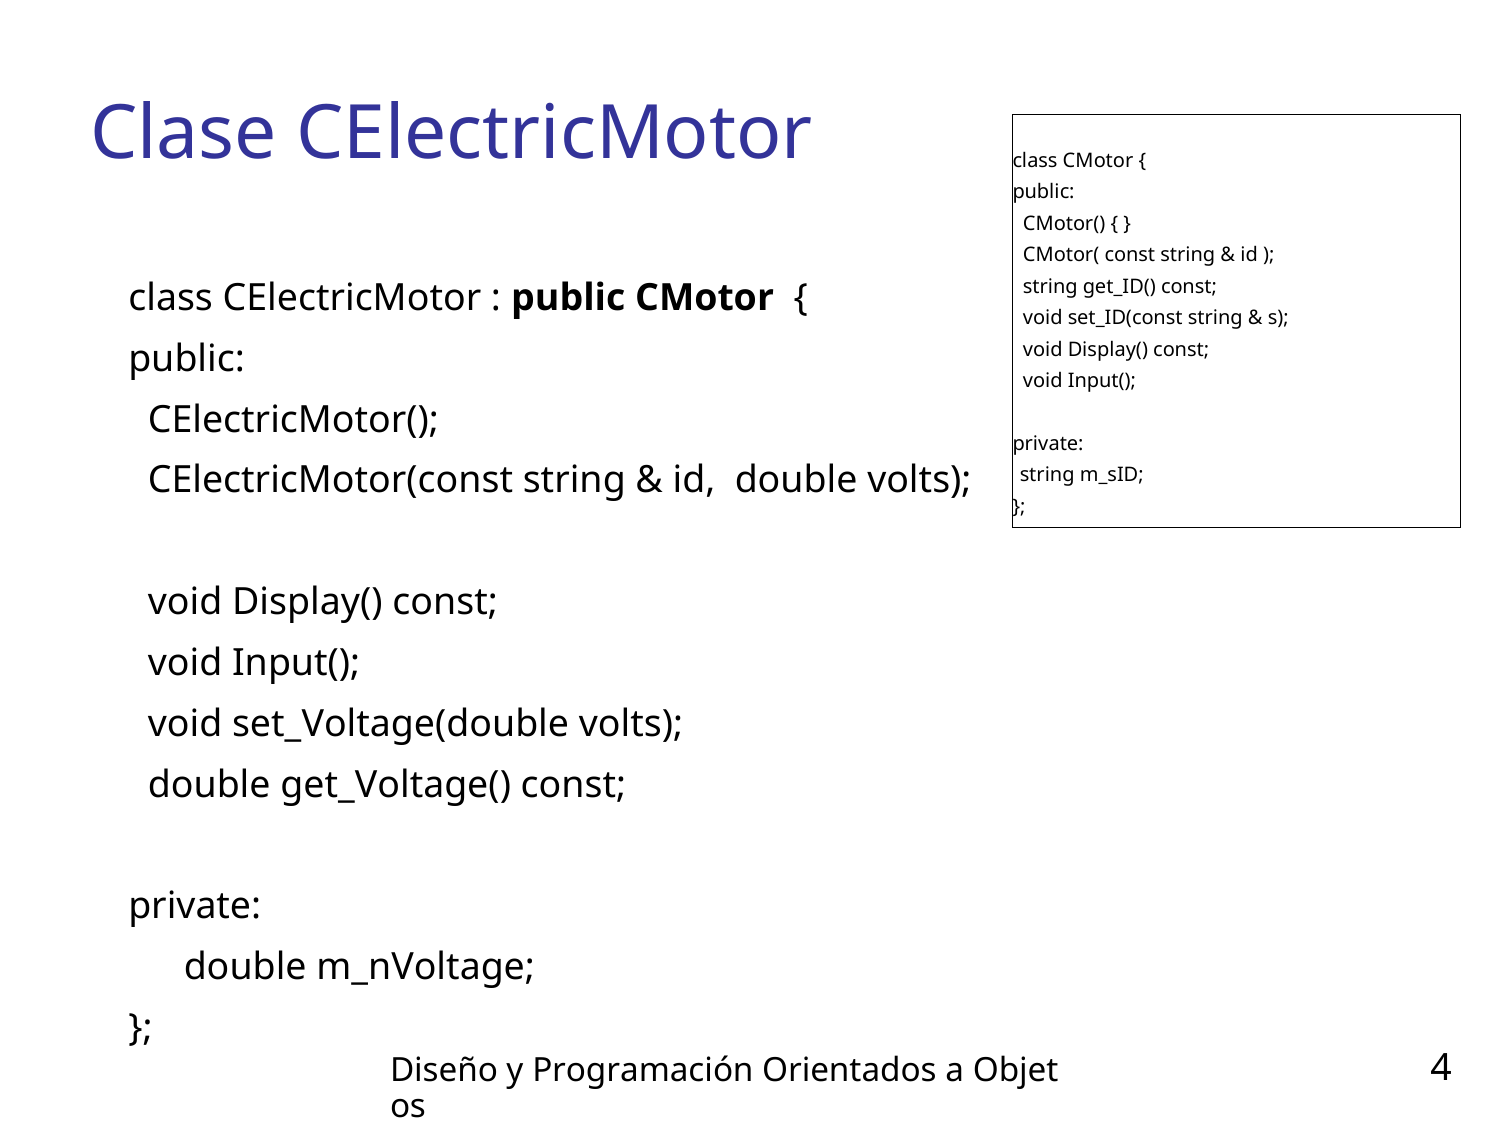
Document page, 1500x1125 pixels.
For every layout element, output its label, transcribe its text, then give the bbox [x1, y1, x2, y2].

list class CElectricMotor : public CMotor { public: CElectricMotor(); CElectricMotor(const string & id, double volts); void Display() const; void Input(); void set_Voltage(double volts); double get_Voltage() const; private: double m_nVoltage; }; [113, 262, 1238, 1103]
list class CMotor { public: CMotor() { } CMotor( const string & id ); string get_ID() const; void set_ID(const string & s); void Display() const; void Input(); private: string m_sID; }; [1012, 114, 1461, 528]
title Clase CElectricMotor [75, 10, 1466, 188]
